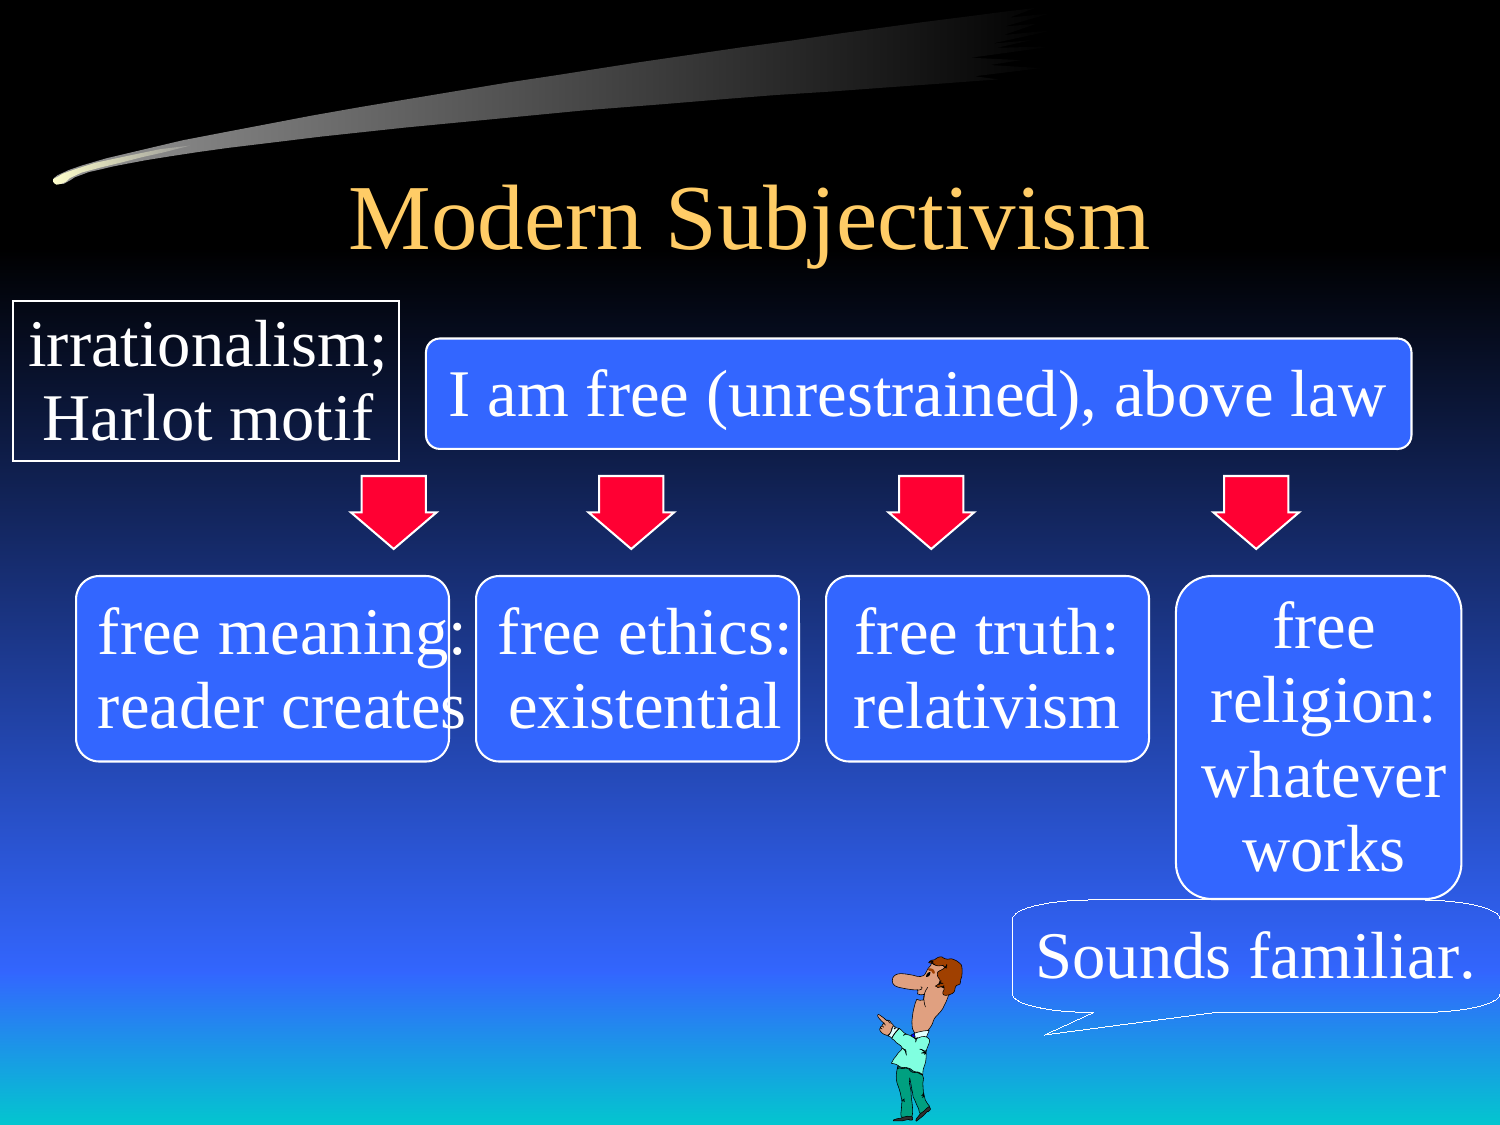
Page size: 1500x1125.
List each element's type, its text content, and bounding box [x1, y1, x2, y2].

text_box Sounds familiar. [1012, 899, 1500, 1036]
text_box I am free (unrestrained), above law [425, 338, 1412, 449]
text_box free ethics: existential [476, 576, 800, 762]
chart [876, 956, 964, 1122]
text_box free meaning: reader creates [76, 576, 449, 762]
text_box irrationalism; Harlot motif [13, 301, 399, 462]
text_box free truth: relativism [826, 576, 1150, 762]
text_box free religion: whatever works [1175, 576, 1462, 899]
text_box [1213, 475, 1299, 549]
text_box [588, 475, 674, 549]
text_box [888, 475, 974, 549]
title Modern Subjectivism [112, 124, 1388, 313]
text_box [350, 475, 437, 549]
